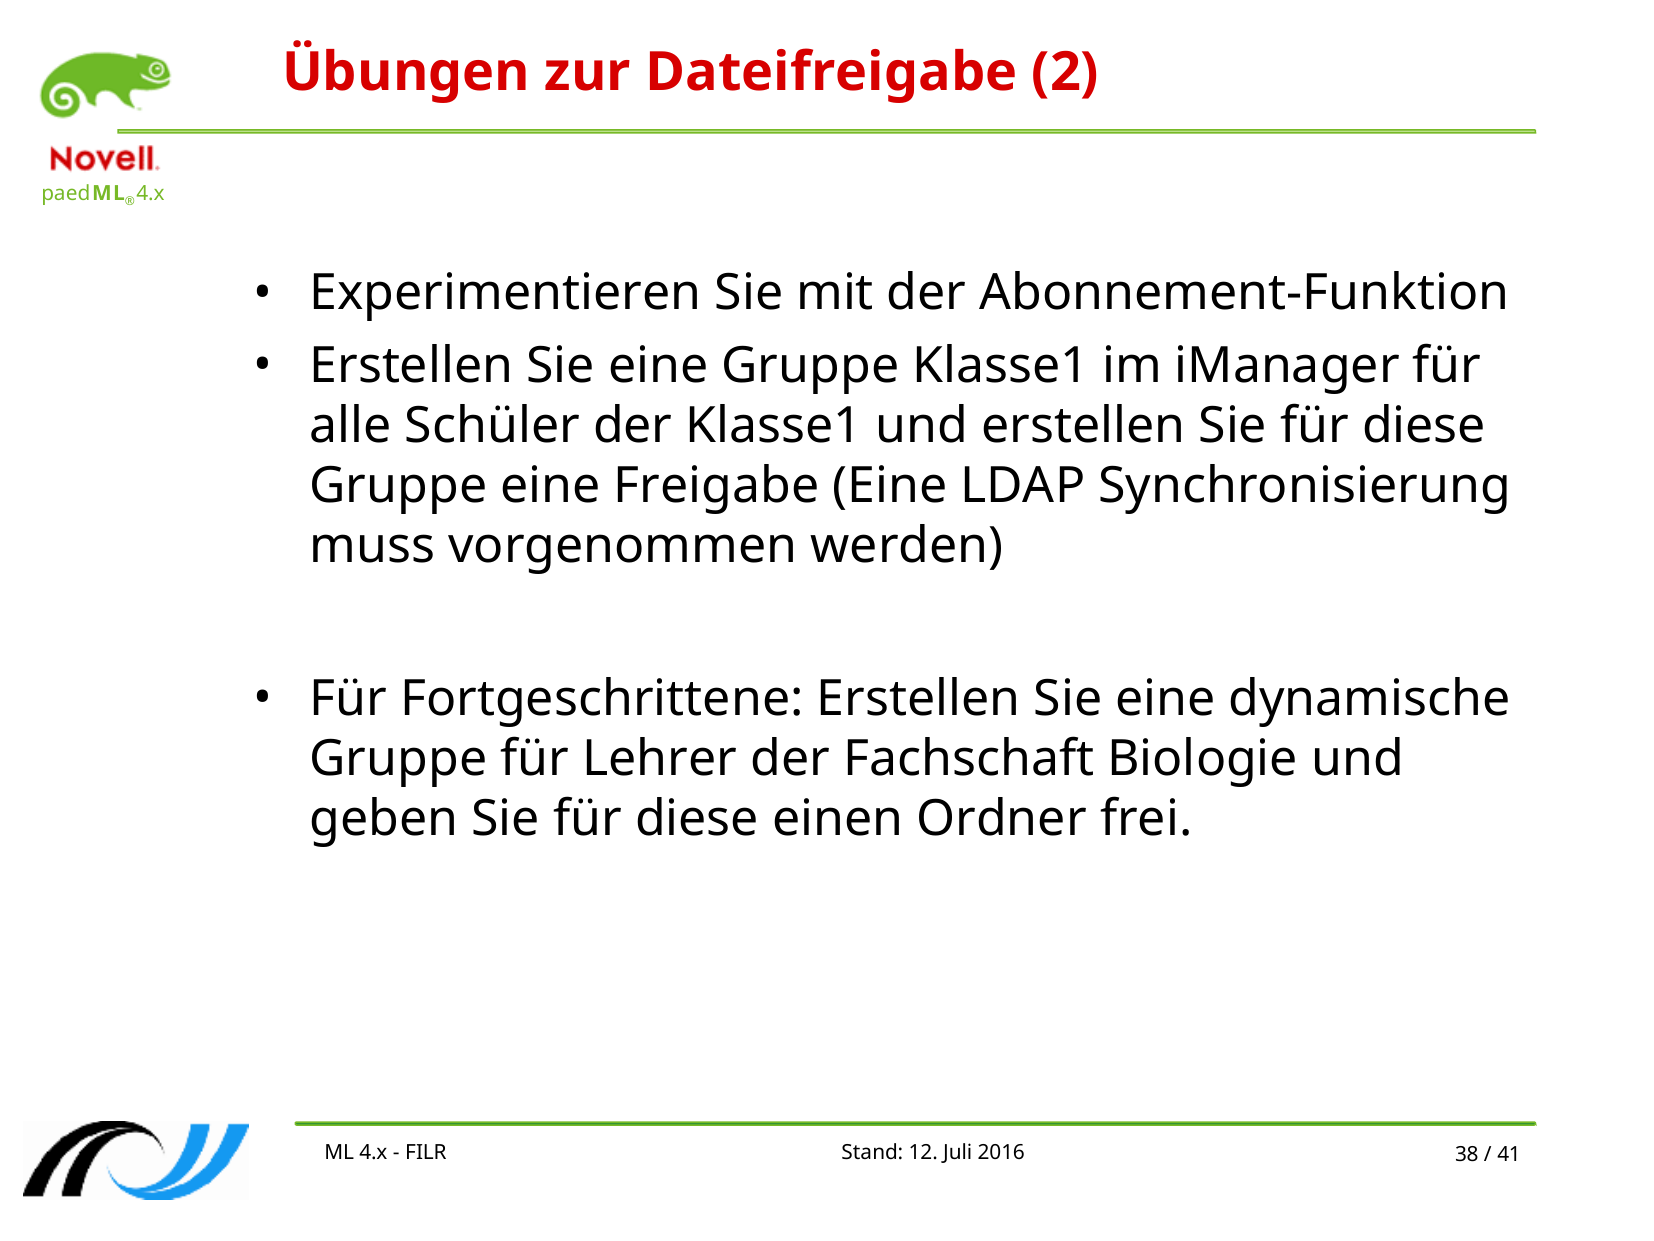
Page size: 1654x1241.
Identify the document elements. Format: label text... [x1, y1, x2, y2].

list Experimentieren Sie mit der Abonnement-Funktion Erstellen Sie eine Gruppe Klasse1 im iManager für alle Schüler der Klasse1 und erstellen Sie für diese Gruppe eine Freigabe (Eine LDAP Synchronisierung muss vorgenommen werden) Für Fortgeschrittene: Erstellen Sie eine dynamische Gruppe für Lehrer der Fachschaft Biologie und geben Sie für diese einen Ordner frei. [253, 179, 1560, 993]
title Übungen zur Dateifreigabe (2) [261, 17, 1536, 121]
picture [23, 1121, 249, 1200]
picture [26, 35, 184, 193]
